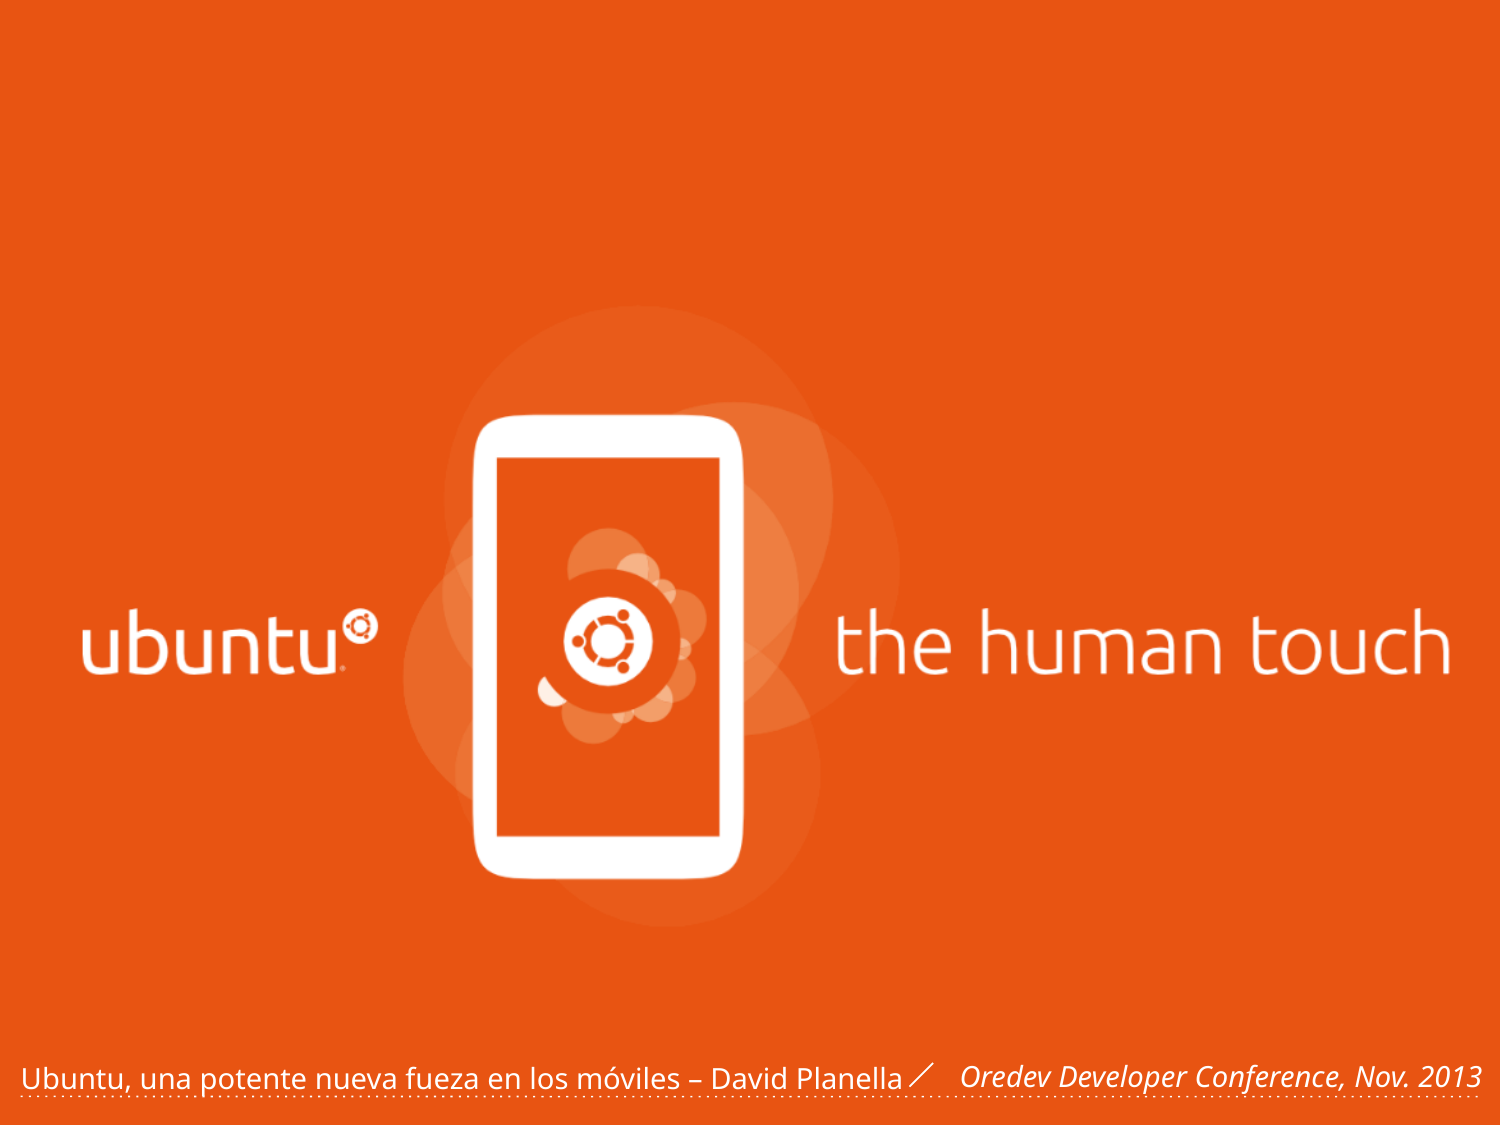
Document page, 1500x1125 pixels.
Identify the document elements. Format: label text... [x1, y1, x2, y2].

text_box Oredev Developer Conference, Nov. 2013 [944, 1048, 1500, 1097]
picture [47, 259, 1492, 969]
text_box Ubuntu, una potente nueva fueza en los móviles – David Planella [5, 1051, 963, 1100]
